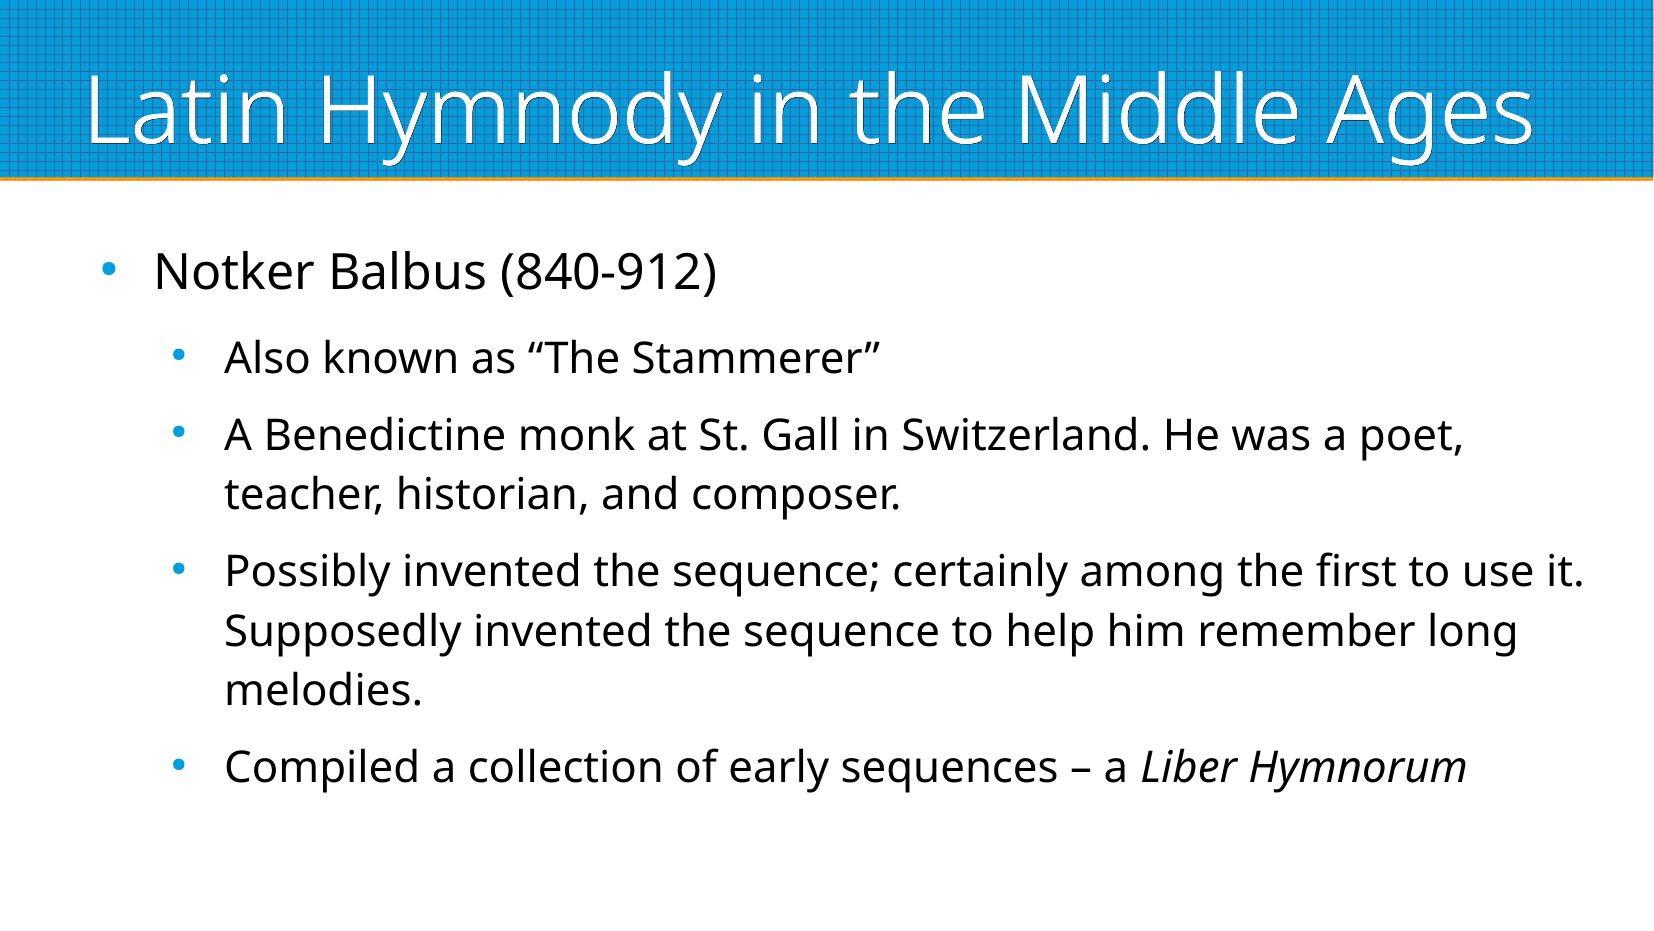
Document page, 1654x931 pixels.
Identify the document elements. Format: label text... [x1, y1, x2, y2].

list Notker Balbus (840-912) Also known as “The Stammerer” A Benedictine monk at St. Gall in Switzerland. He was a poet, teacher, historian, and composer. Possibly invented the sequence; certainly among the first to use it. Supposedly invented the sequence to help him remember long melodies. Compiled a collection of early sequences – a Liber Hymnorum [82, 236, 1613, 863]
title Latin Hymnody in the Middle Ages [82, 14, 1571, 171]
